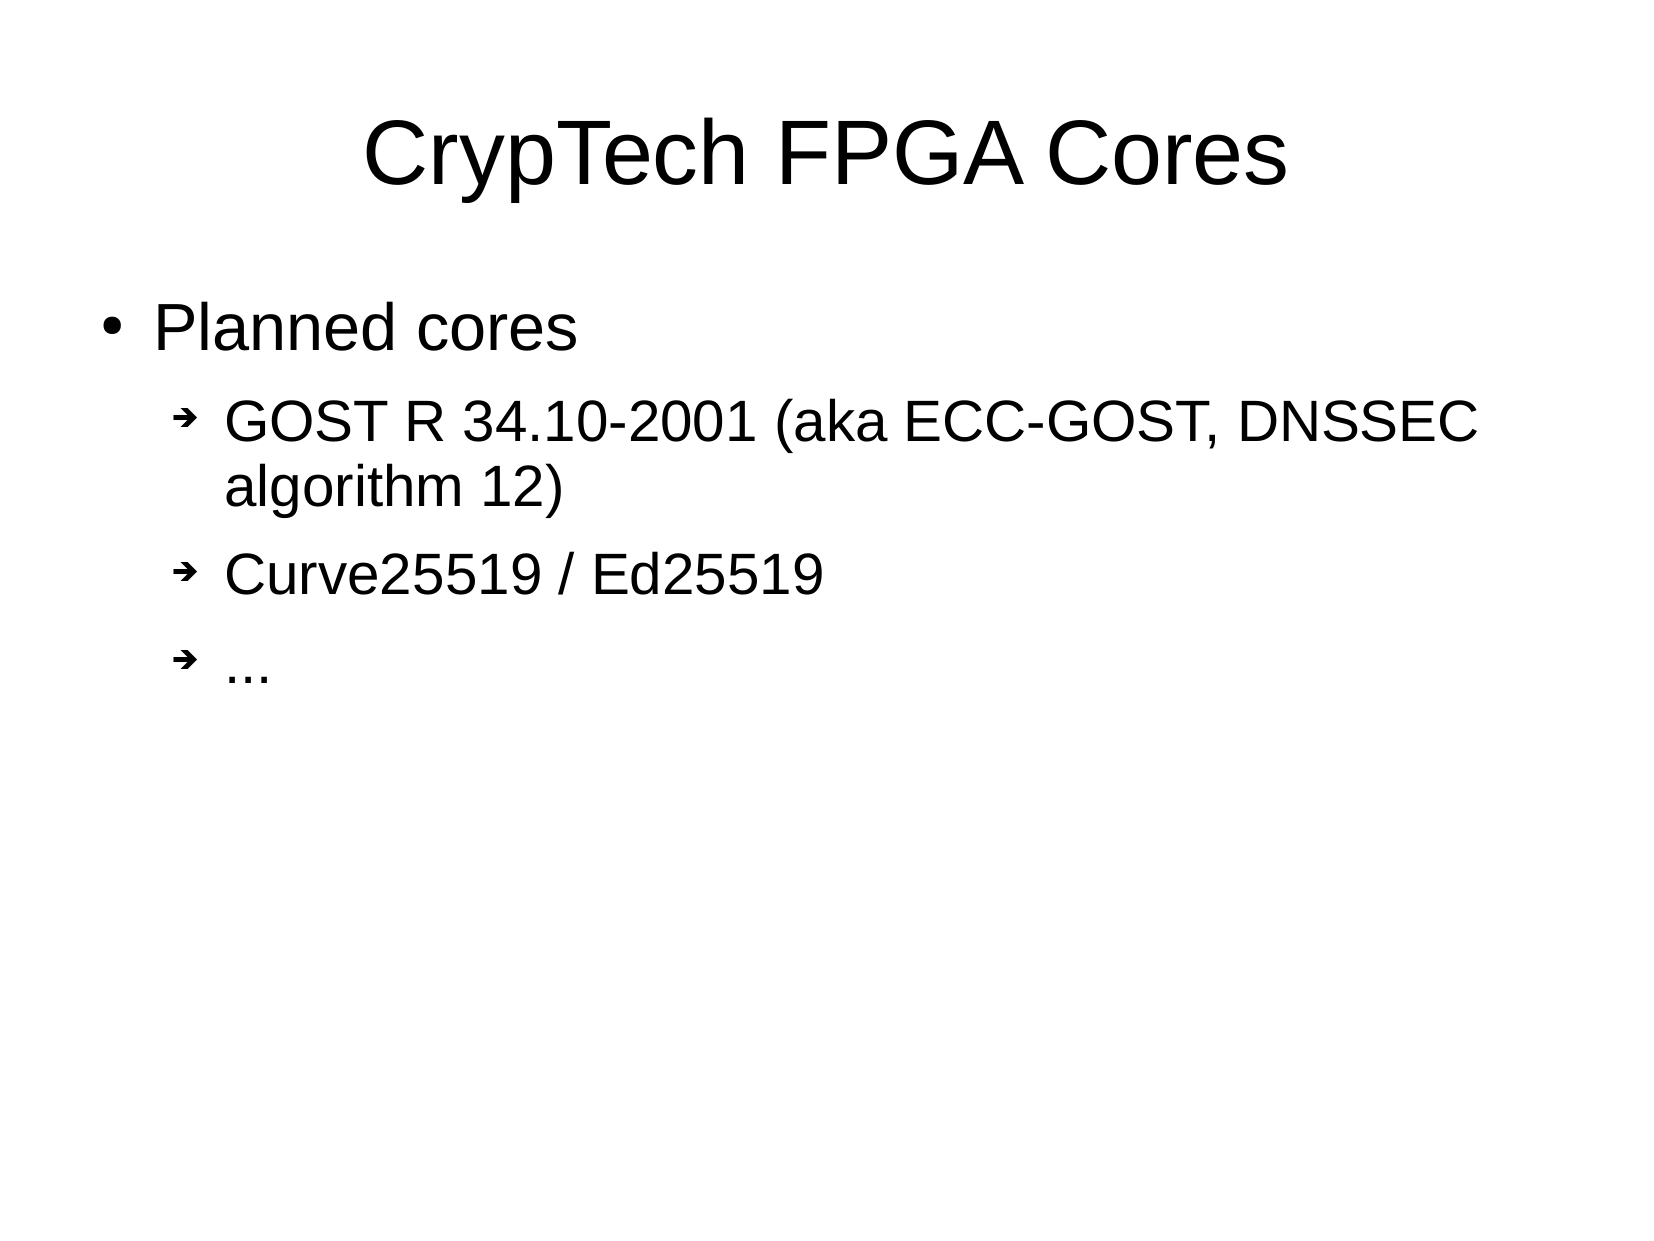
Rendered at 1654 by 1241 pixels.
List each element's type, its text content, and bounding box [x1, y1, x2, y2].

list Planned cores GOST R 34.10-2001 (aka ECC-GOST, DNSSEC algorithm 12) Curve25519 / Ed25519 ... [82, 290, 1571, 1010]
title CrypTech FPGA Cores [82, 49, 1571, 257]
